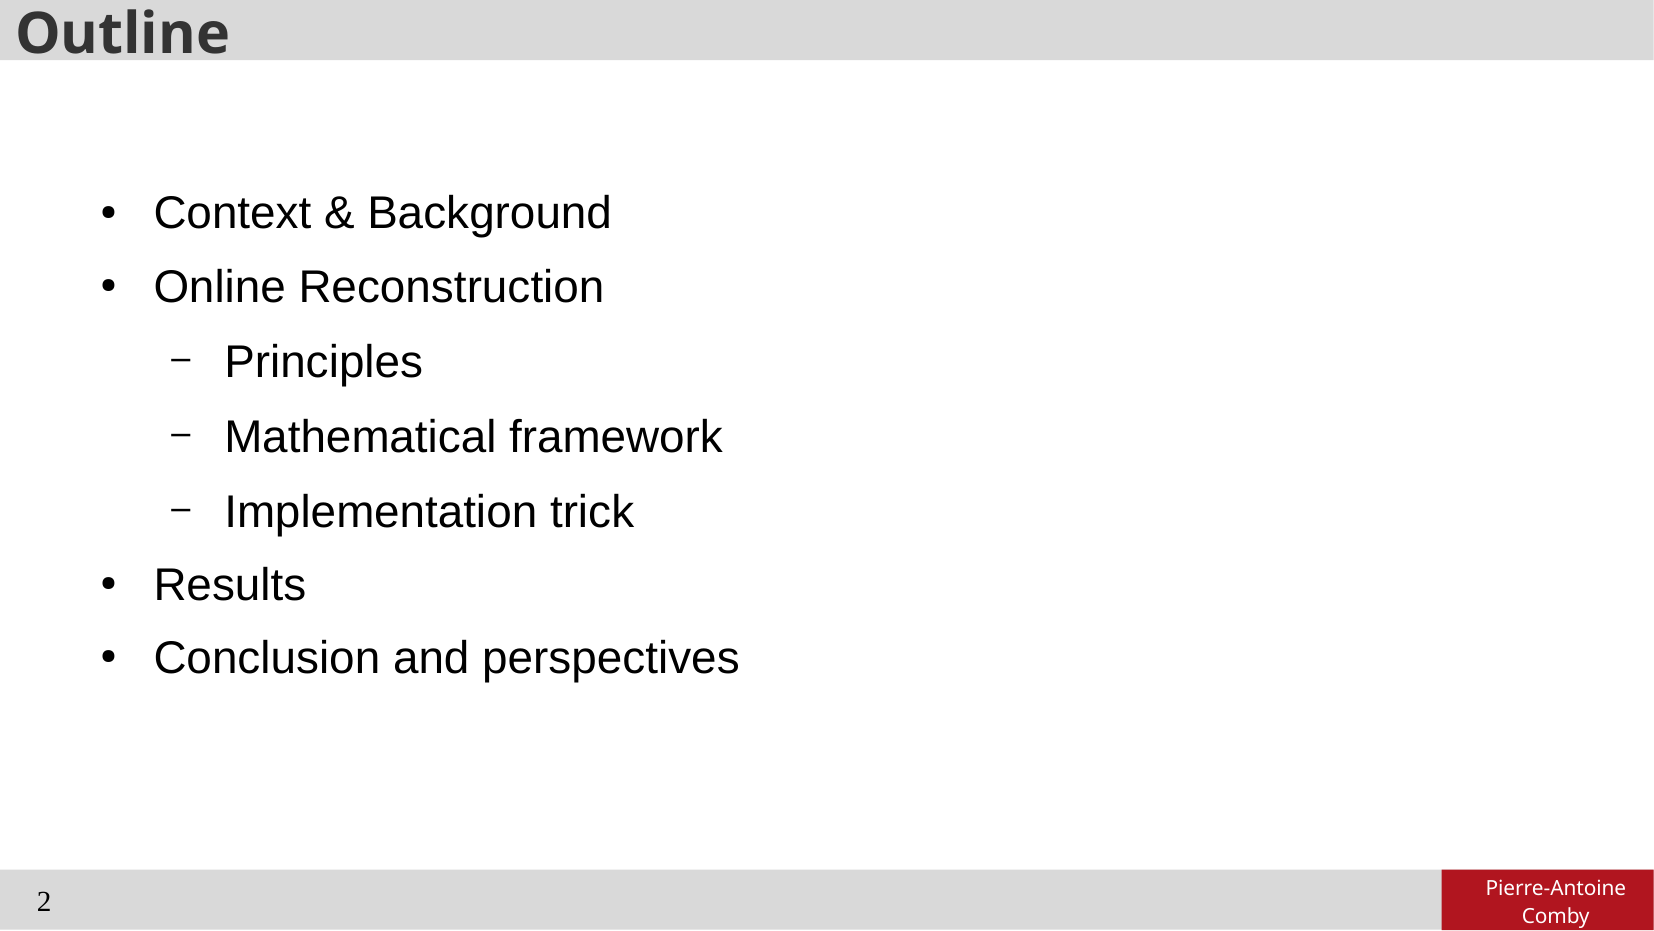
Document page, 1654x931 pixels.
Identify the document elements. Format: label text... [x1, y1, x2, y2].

list Context & Background Online Reconstruction Principles Mathematical framework Implementation trick Results Conclusion and perspectives [82, 187, 1571, 727]
title Outline [15, 0, 1504, 66]
